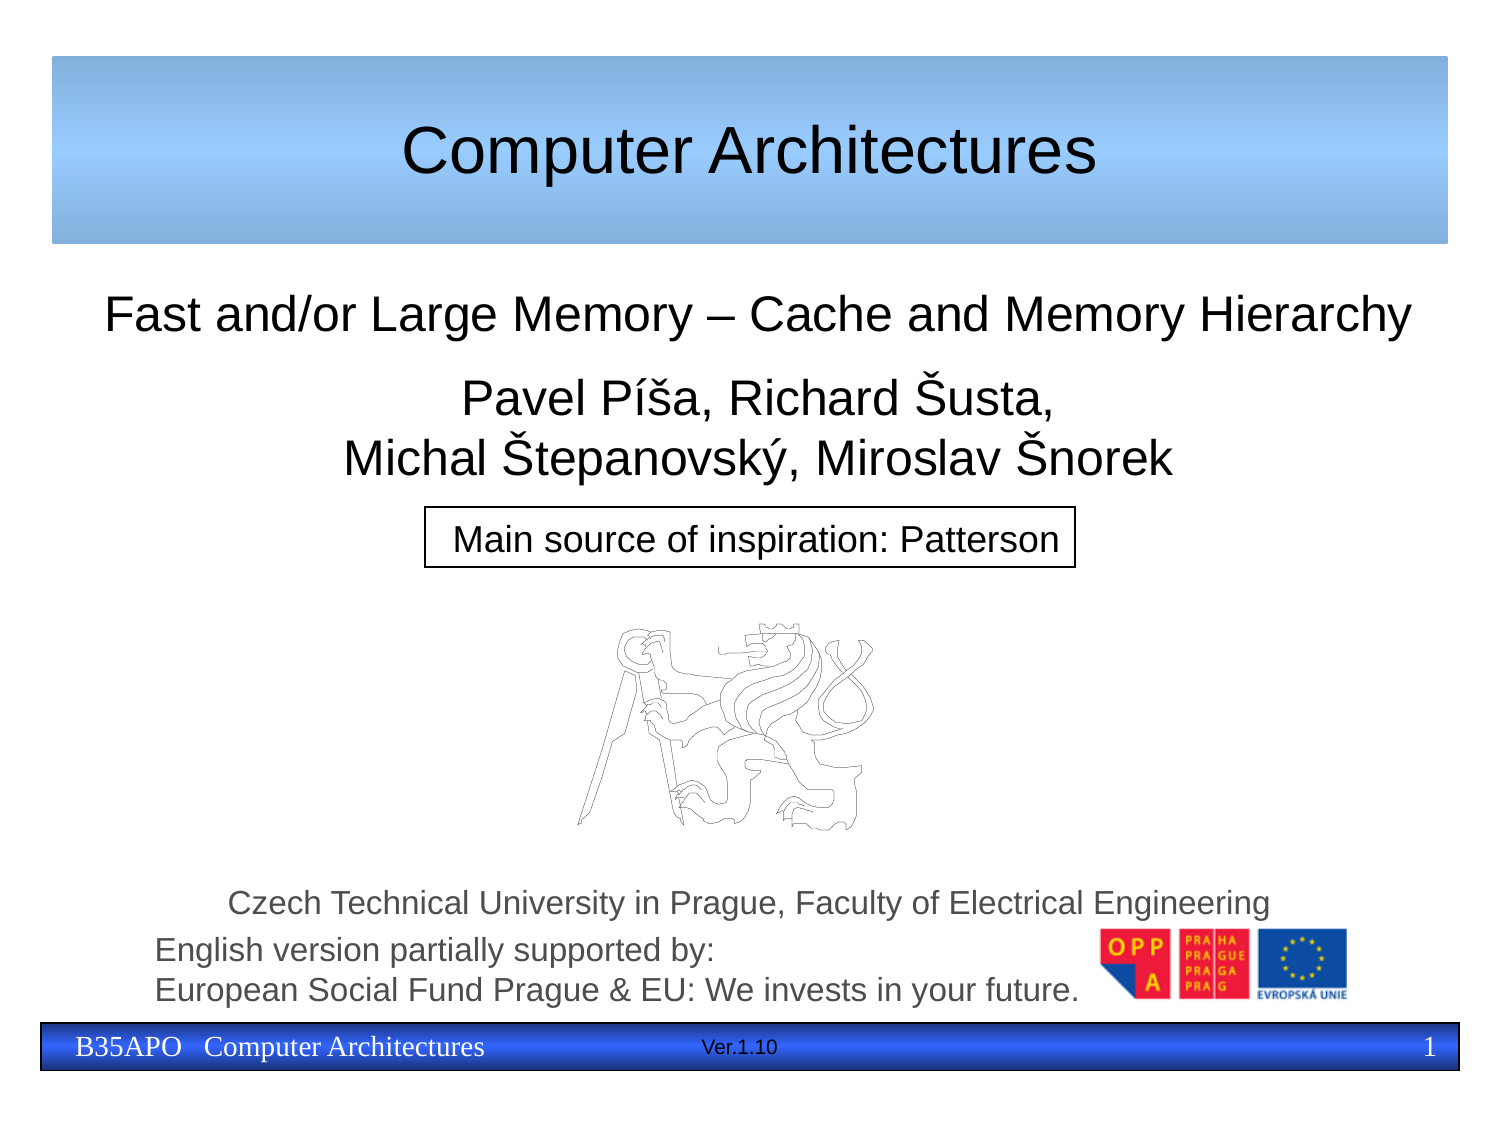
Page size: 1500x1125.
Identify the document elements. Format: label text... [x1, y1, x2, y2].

title Computer Architectures [52, 56, 1448, 244]
chart [574, 620, 879, 837]
text_box Main source of inspiration: Patterson [424, 507, 1076, 568]
text_box English version partially supported by: European Social Fund Prague & EU: We invests in your future. [139, 920, 1140, 1016]
text_box Ver.1.10 [686, 1028, 805, 1065]
text_box Czech Technical University in Prague, Faculty of Electrical Engineering [199, 873, 1301, 930]
text_box Fast and/or Large Memory – Cache and Memory Hierarchy Pavel Píša, Richard Šusta, Michal Štepanovský, Miroslav Šnorek [53, 273, 1447, 493]
picture [1140, 915, 1361, 1013]
